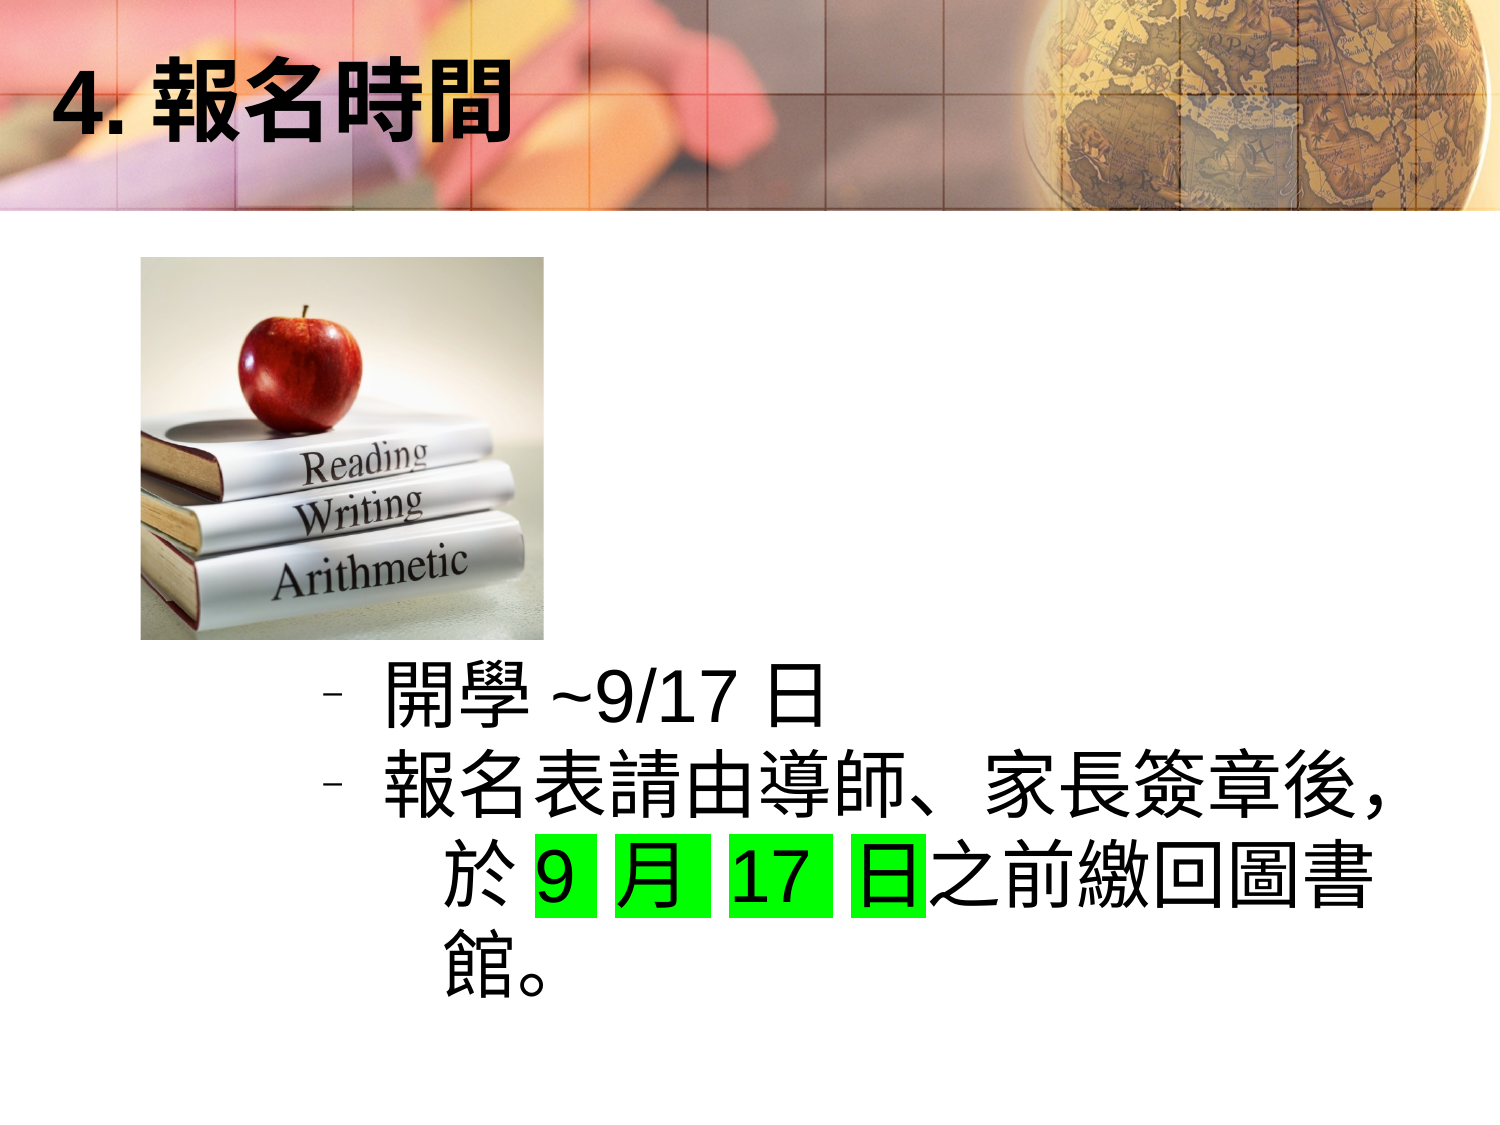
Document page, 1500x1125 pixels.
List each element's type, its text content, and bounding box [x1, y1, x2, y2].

text_box 4.報名時間 [37, 35, 1020, 161]
picture [140, 257, 544, 640]
picture [0, 0, 1500, 211]
text_box 開學~9/17日 報名表請由導師、家長簽章後，於9 月 17 日之前繳回圖書館。 [308, 639, 1464, 928]
